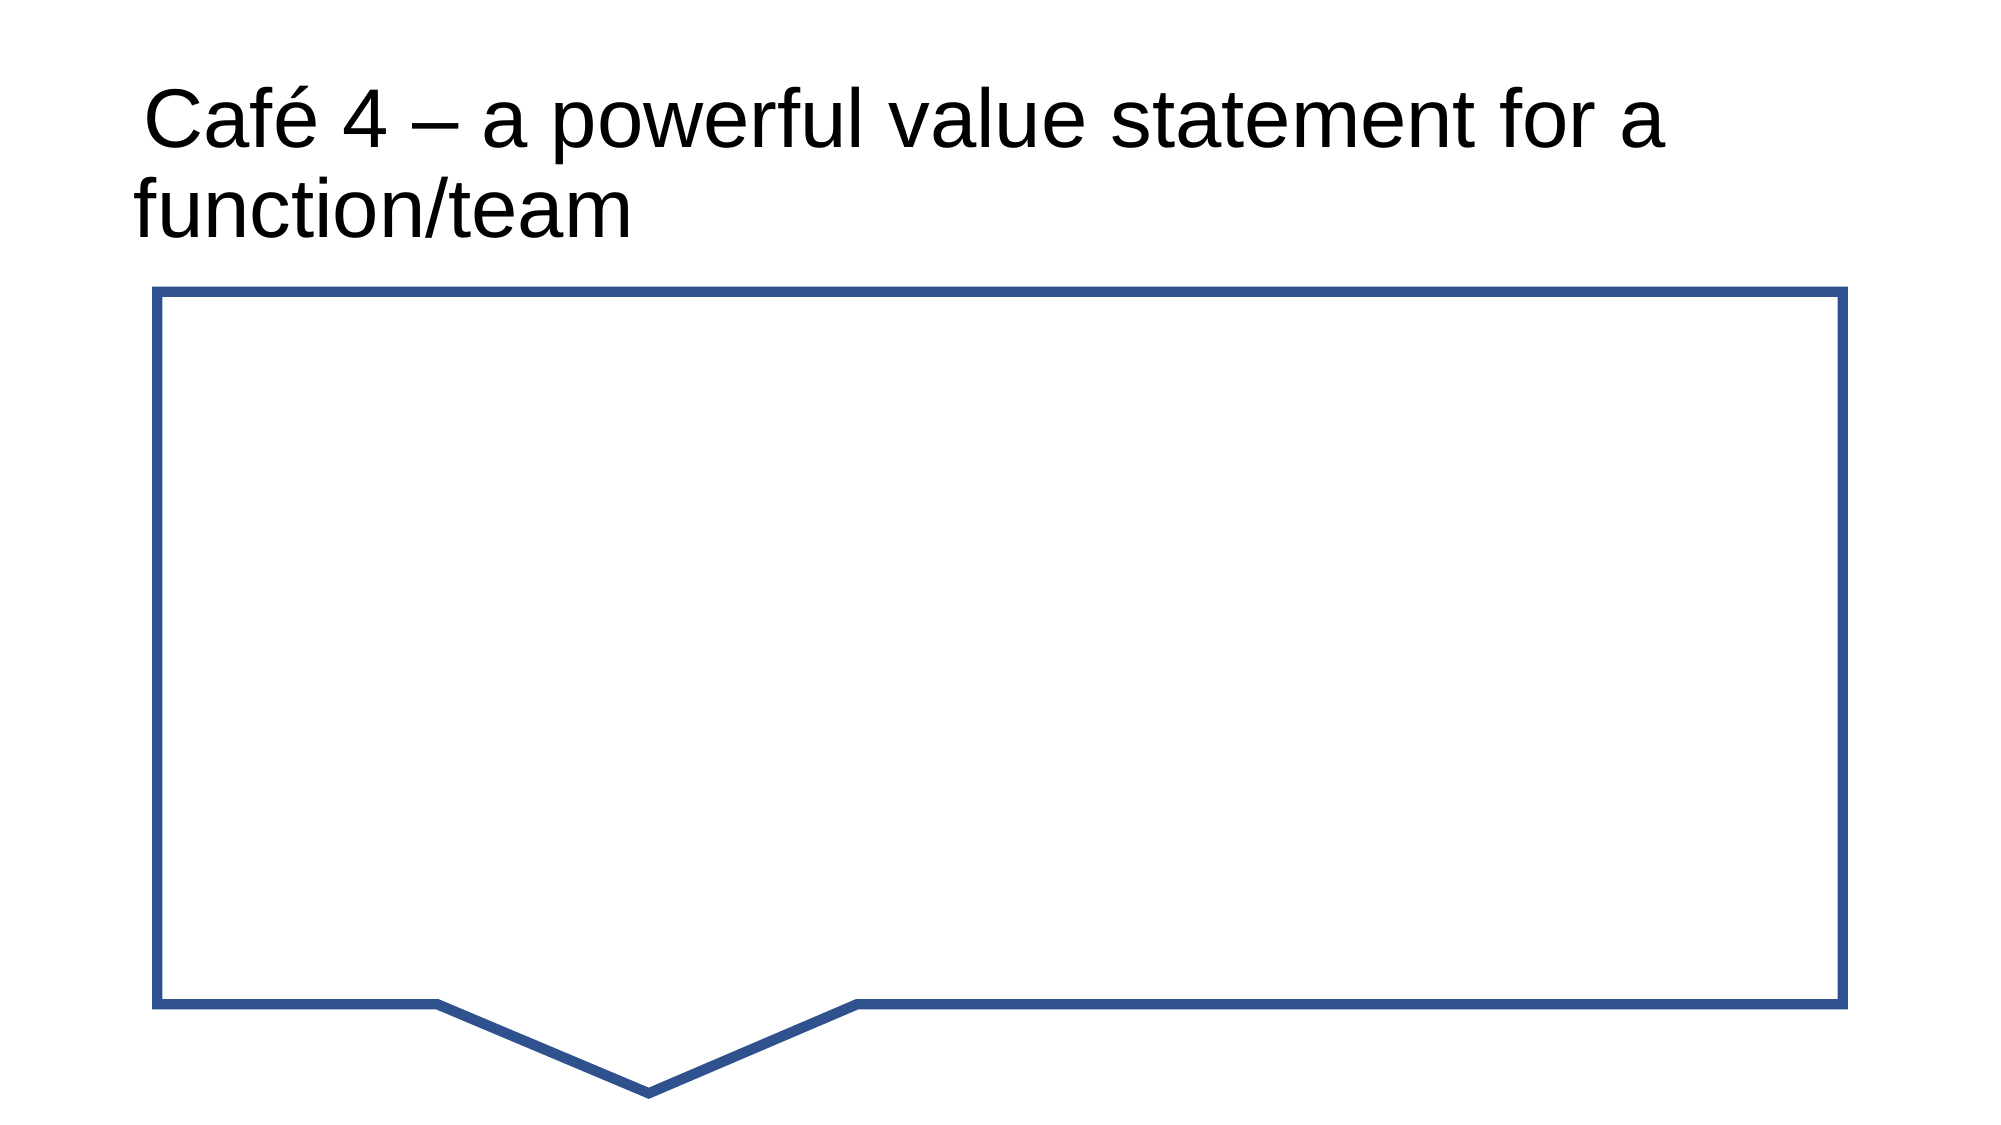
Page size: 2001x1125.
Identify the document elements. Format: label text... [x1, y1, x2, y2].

title Café 4 – a powerful value statement for a function/team [119, 66, 1750, 263]
